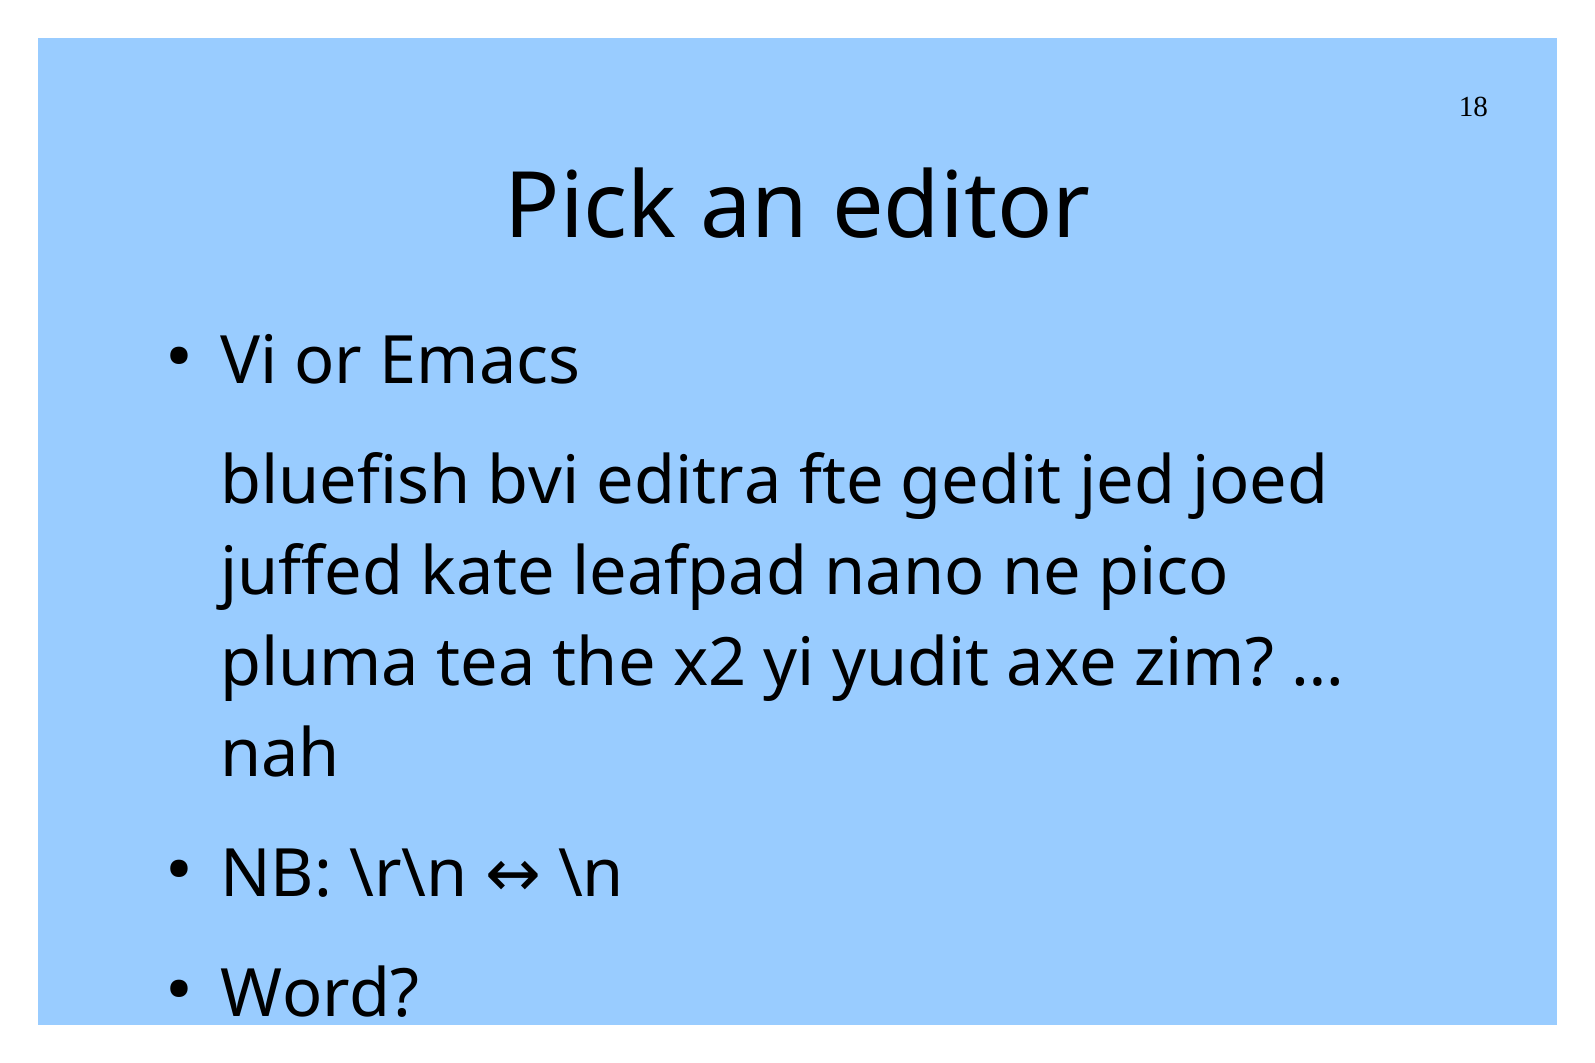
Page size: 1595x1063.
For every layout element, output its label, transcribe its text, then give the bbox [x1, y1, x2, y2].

list Vi or Emacs bluefish bvi editra fte gedit jed joed juffed kate leafpad nano ne pico pluma tea the x2 yi yudit axe zim? … nah NB: \r\n ↔ \n Word? [149, 312, 1447, 946]
title Pick an editor [149, 119, 1447, 285]
